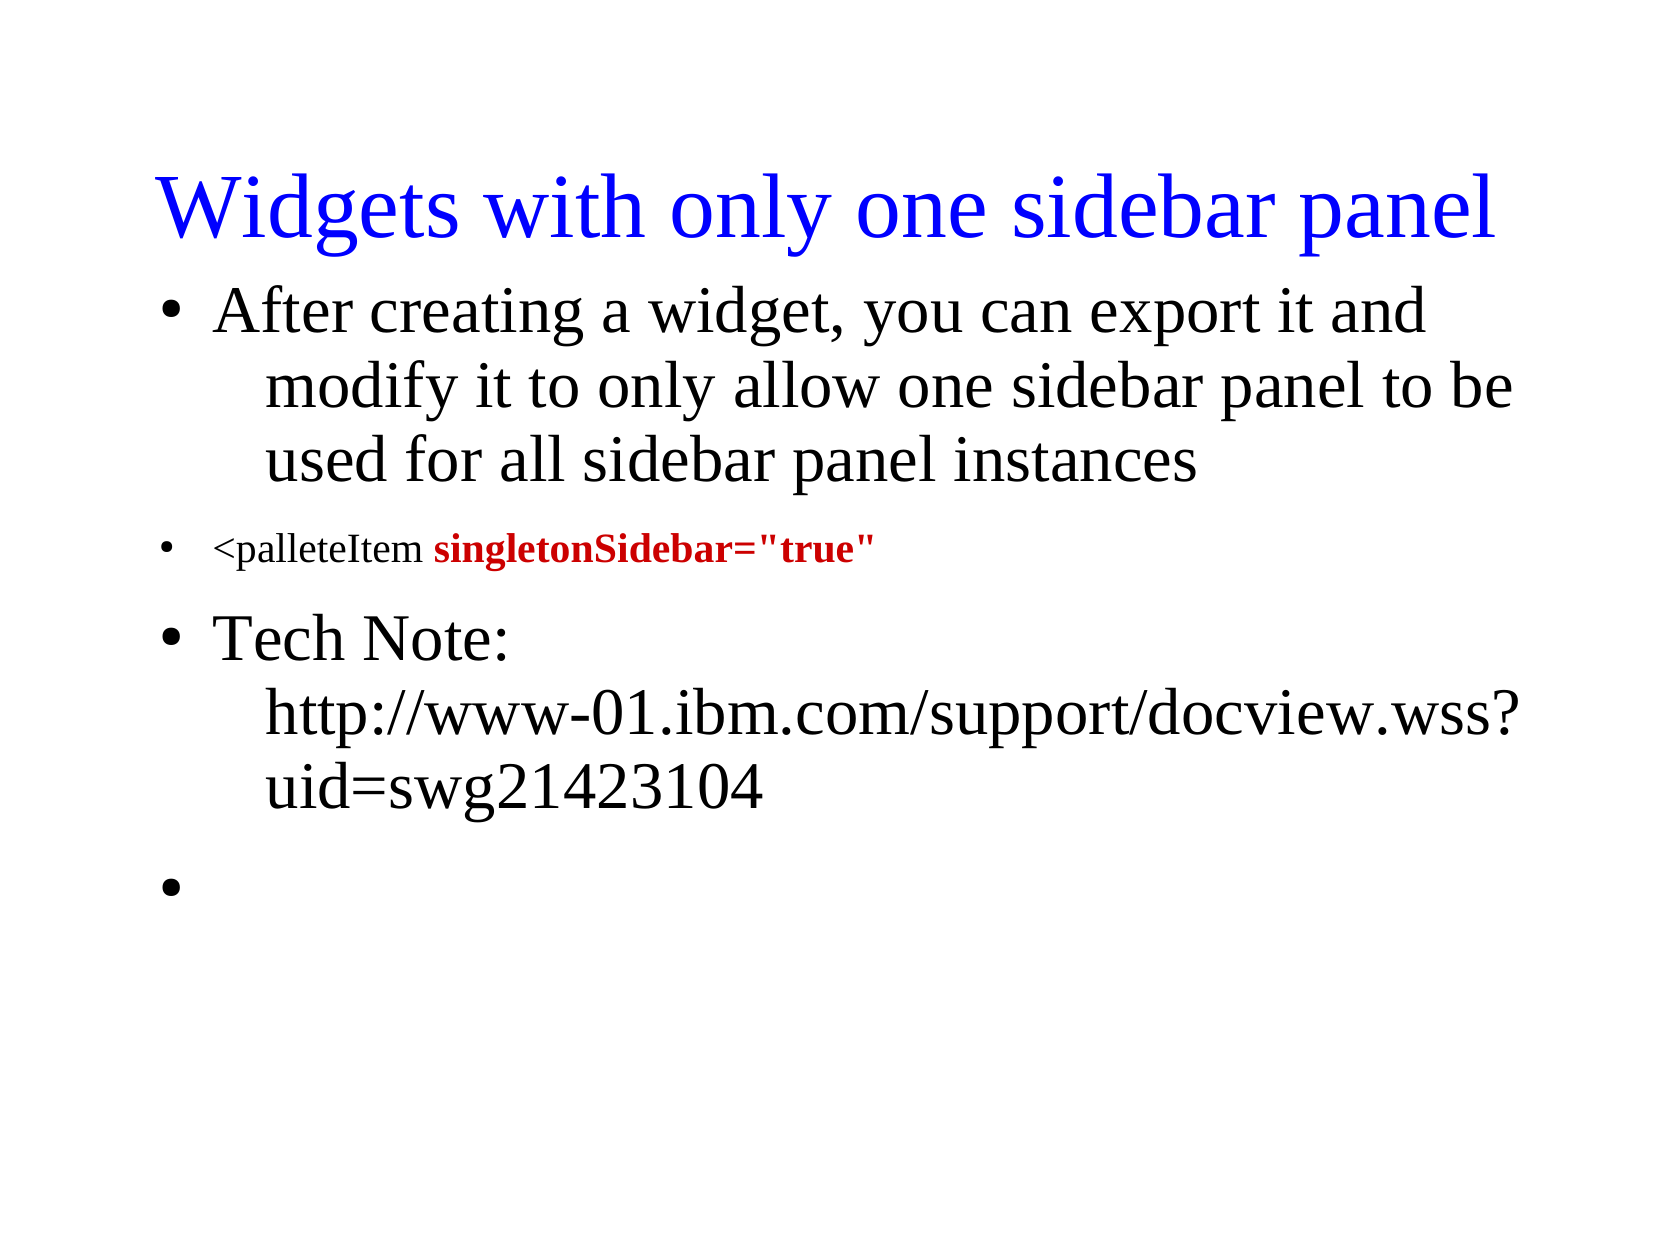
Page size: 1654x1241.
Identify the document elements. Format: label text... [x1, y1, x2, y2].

list After creating a widget, you can export it and modify it to only allow one sidebar panel to be used for all sidebar panel instances <palleteItem singletonSidebar="true" Tech Note: http://www-01.ibm.com/support/docview.wss?uid=swg21423104 [123, 273, 1536, 1241]
title Widgets with only one sidebar panel [121, 102, 1534, 311]
